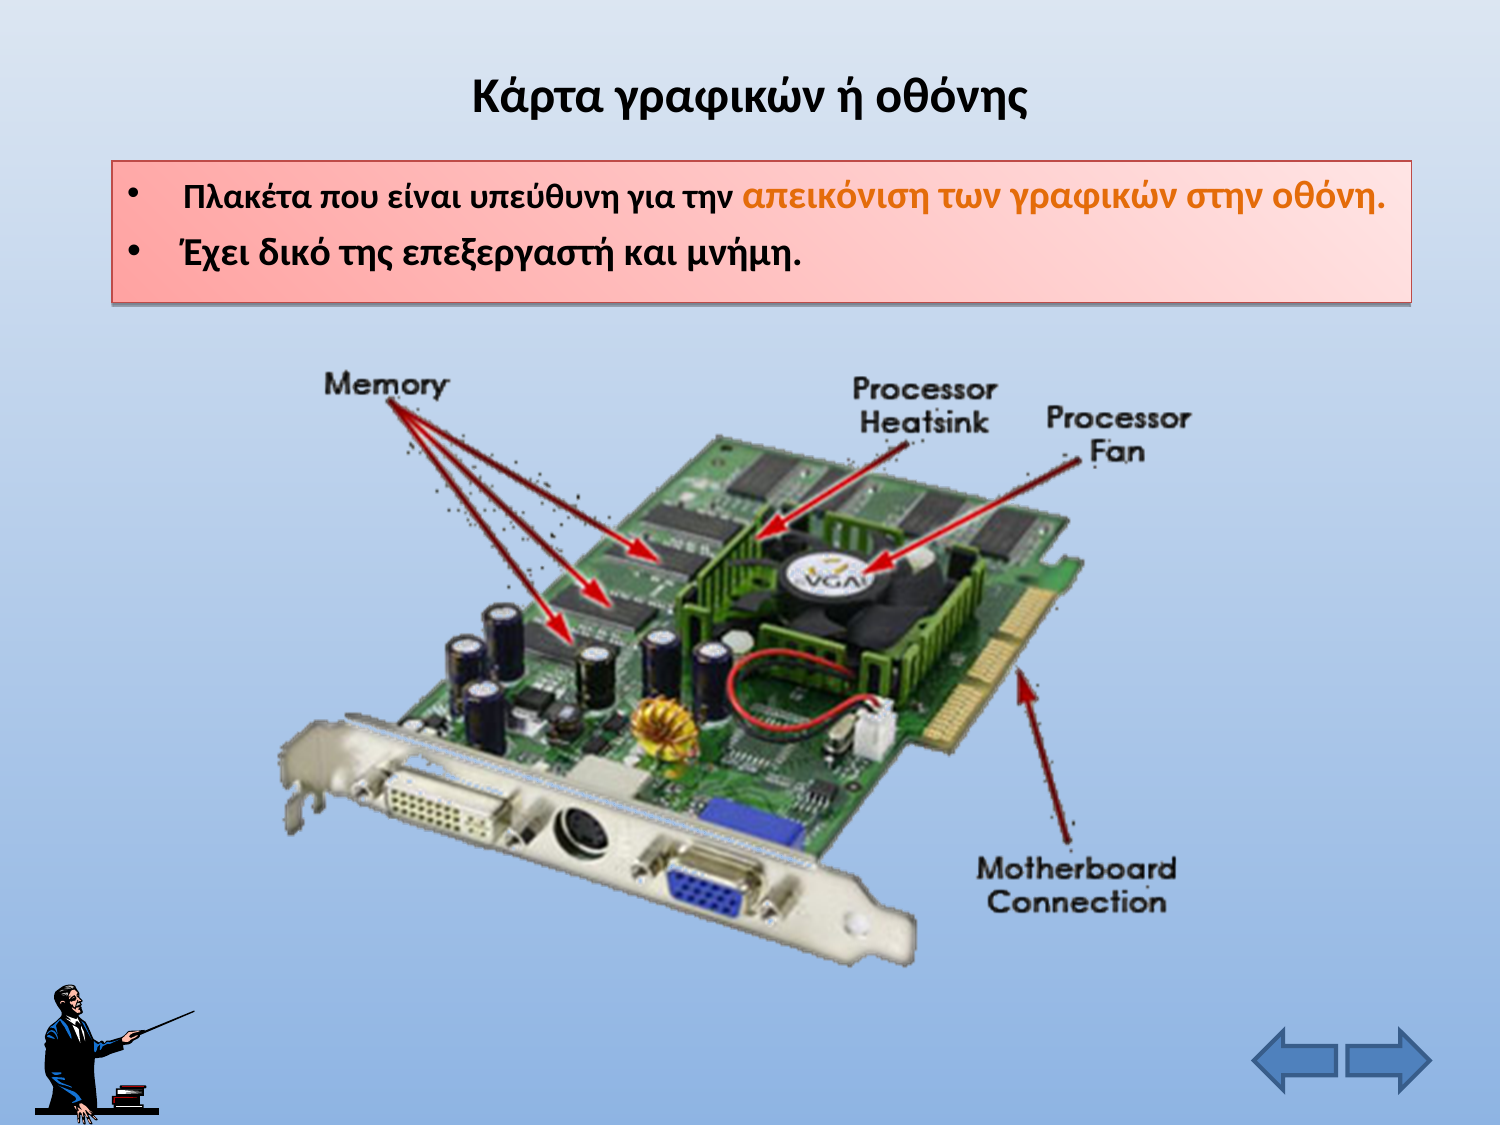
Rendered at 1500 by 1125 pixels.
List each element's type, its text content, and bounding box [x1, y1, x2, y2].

text_box Πλακέτα που είναι υπεύθυνη για την απεικόνιση των γραφικών στην οθόνη. Έχει δικό της επεξεργαστή και μνήμη. [112, 160, 1412, 303]
picture [253, 357, 1212, 985]
title Κάρτα γραφικών ή οθόνης [75, 45, 1426, 141]
